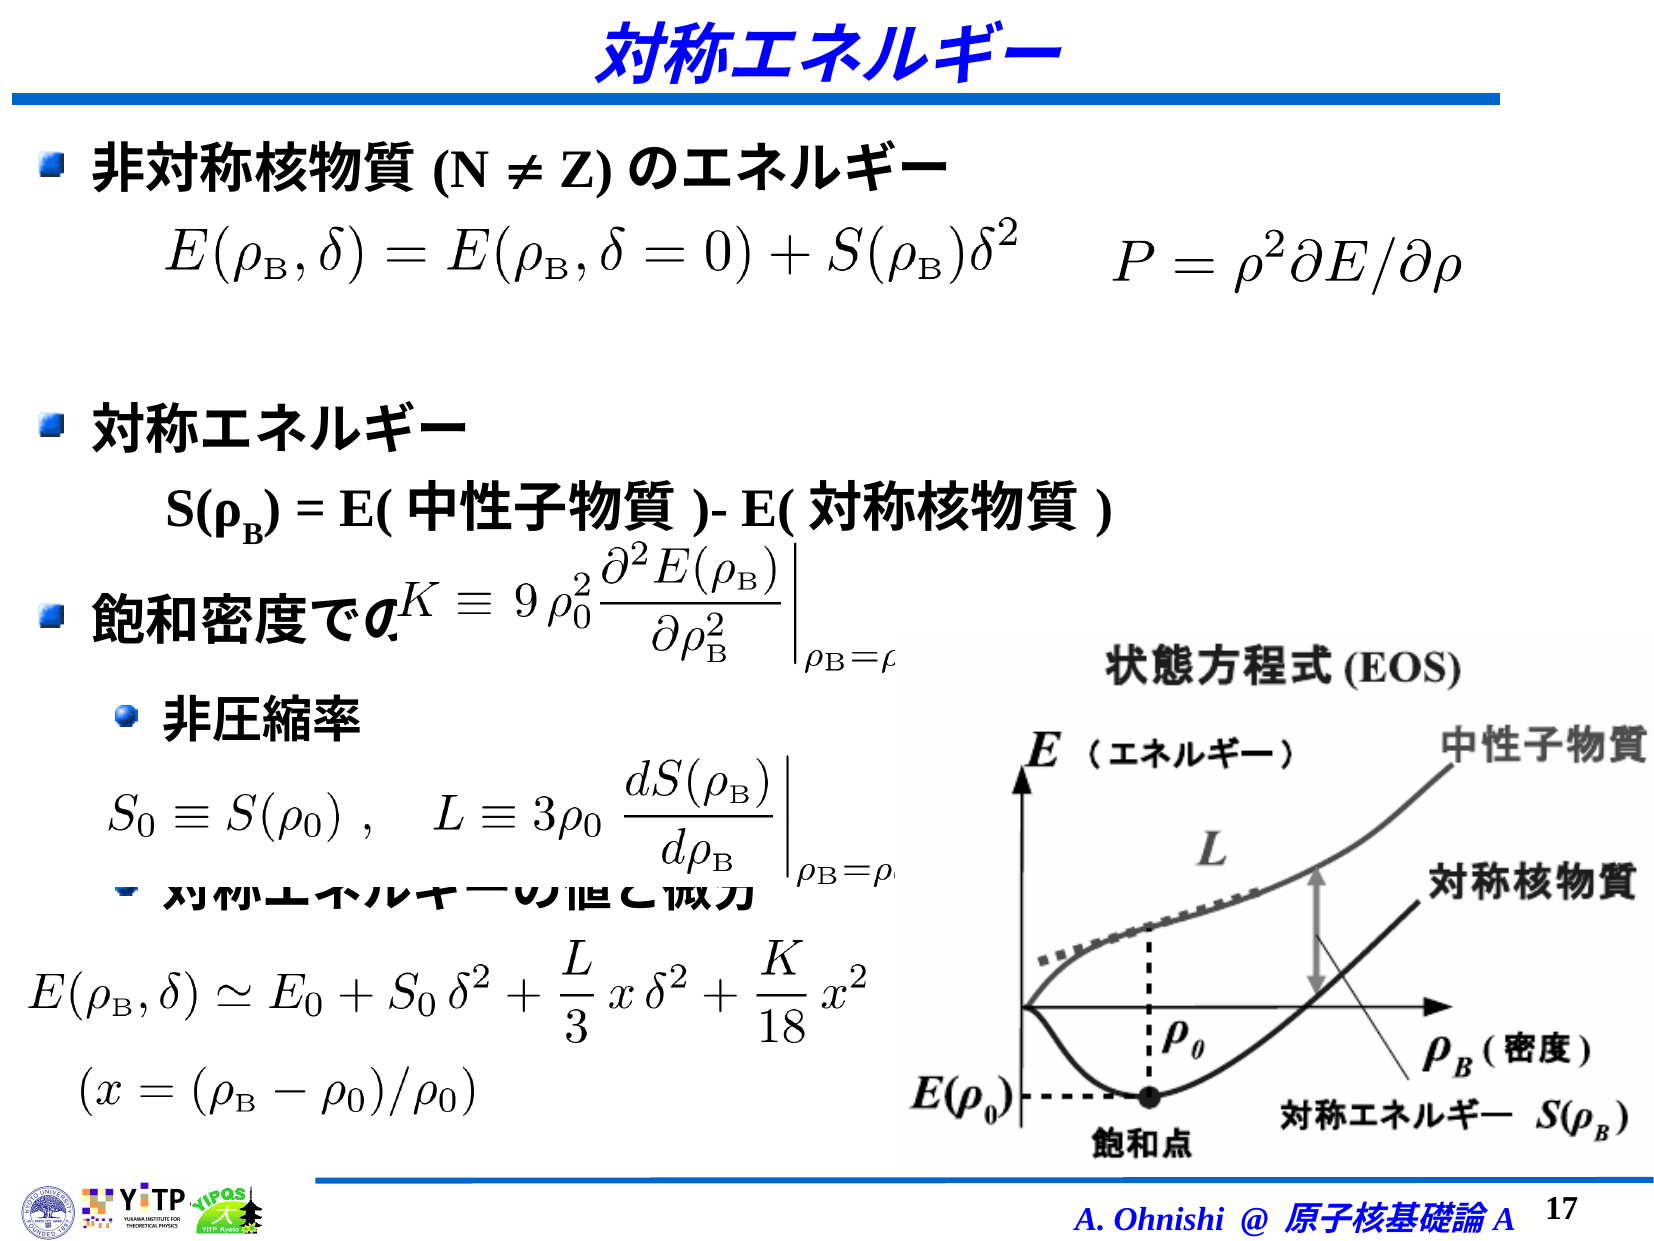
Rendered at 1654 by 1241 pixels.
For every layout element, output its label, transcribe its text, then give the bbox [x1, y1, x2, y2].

picture [77, 1179, 263, 1234]
picture [28, 940, 866, 1116]
text_box [1110, 229, 1463, 296]
list 非対称核物質(N ≠ Z)のエネルギー 対称エネルギー S(ρB) = E(中性子物質)- E(対称核物質) 飽和密度でのパラメータ 非圧縮率 対称エネルギーの値と微分 [20, 124, 1621, 1137]
picture [108, 541, 1654, 1170]
picture [165, 217, 1017, 284]
title 対称エネルギー [0, 0, 1654, 99]
picture [20, 1185, 76, 1241]
